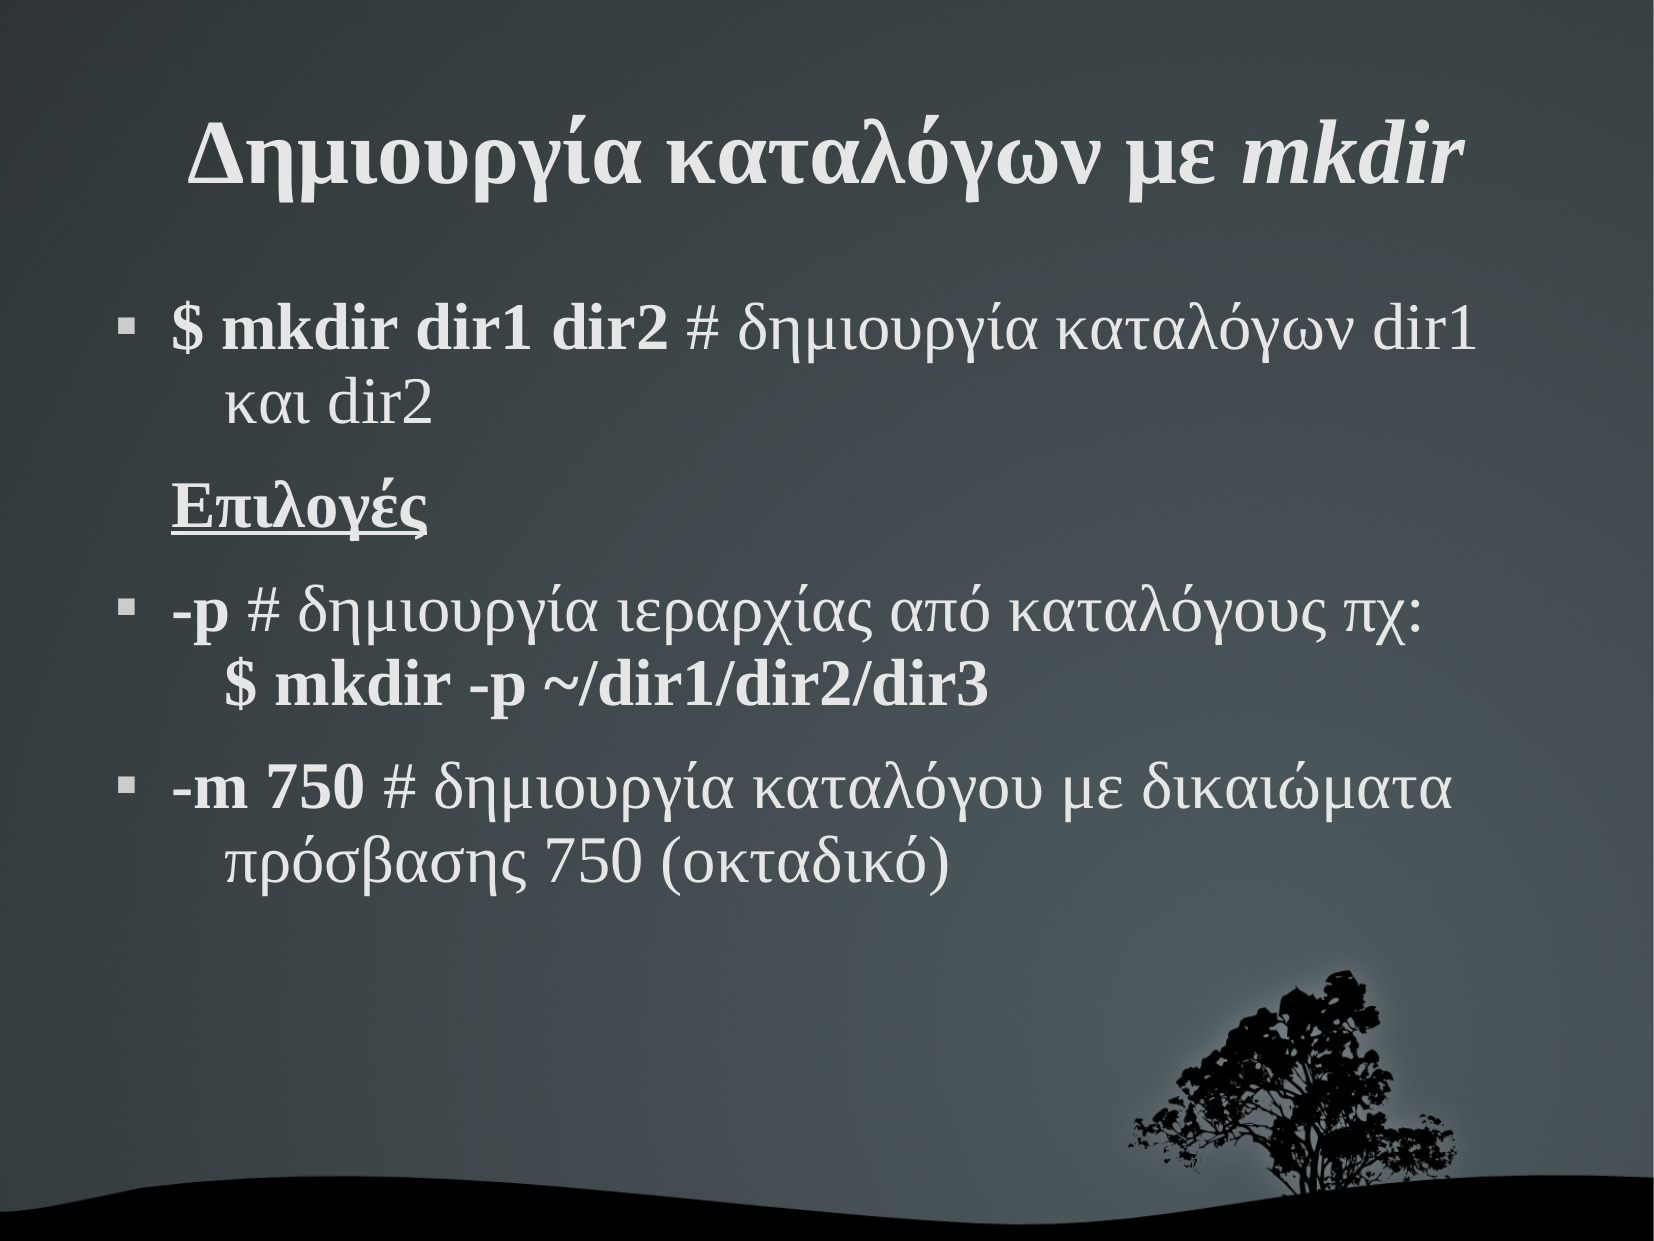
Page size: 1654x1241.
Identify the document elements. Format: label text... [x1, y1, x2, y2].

list $ mkdir dir1 dir2 # δημιουργία καταλόγων dir1 και dir2 Επιλογές -p # δημιουργία ιεραρχίας από καταλόγους πχ: $ mkdir -p ~/dir1/dir2/dir3 -m 750 # δημιουργία καταλόγου με δικαιώματα πρόσβασης 750 (οκταδικό) [82, 290, 1571, 1109]
title Δημιουργία καταλόγων με mkdir [82, 49, 1571, 257]
picture [0, 0, 1654, 1241]
